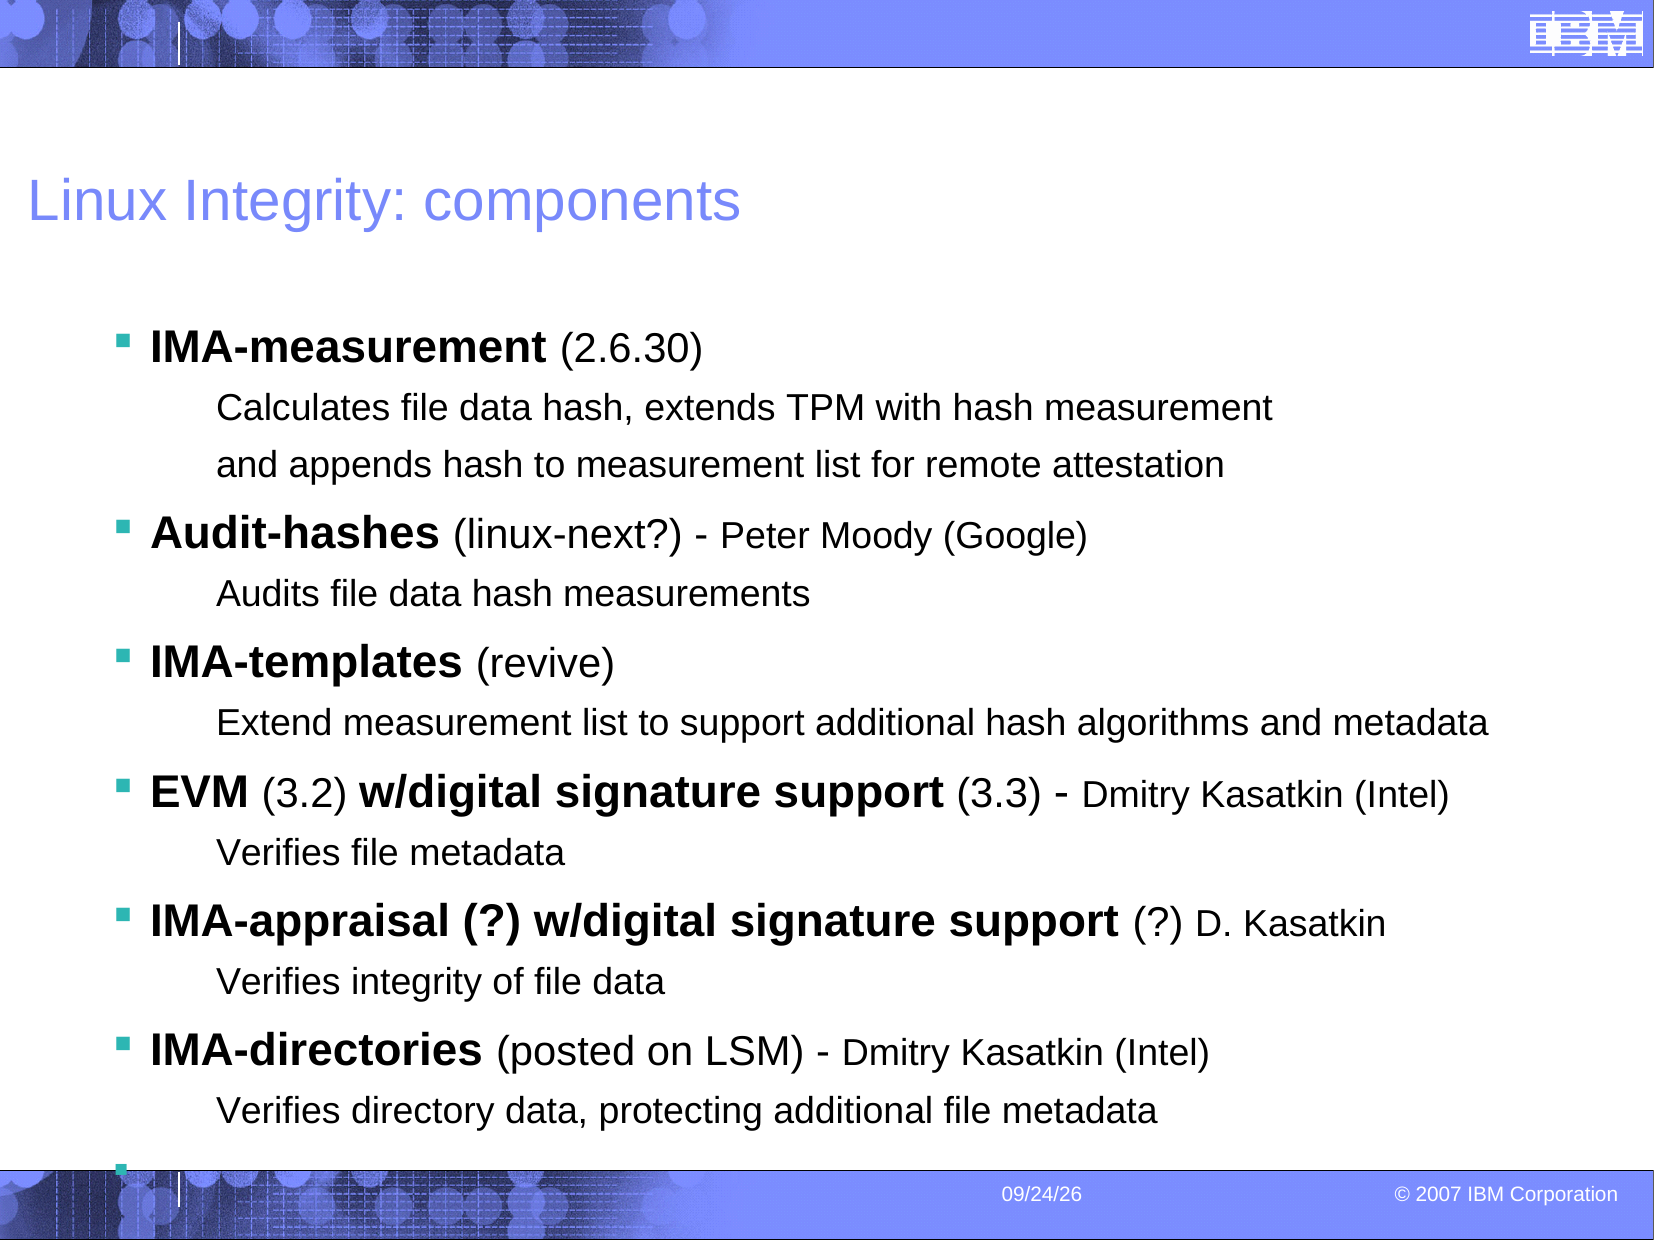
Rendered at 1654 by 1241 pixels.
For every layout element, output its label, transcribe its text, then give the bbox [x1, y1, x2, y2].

list IMA-measurement (2.6.30) Calculates file data hash, extends TPM with hash measurement and appends hash to measurement list for remote attestation Audit-hashes (linux-next?) - Peter Moody (Google) Audits file data hash measurements IMA-templates (revive) Extend measurement list to support additional hash algorithms and metadata EVM (3.2) w/digital signature support (3.3) - Dmitry Kasatkin (Intel) Verifies file metadata IMA-appraisal (?) w/digital signature support (?) D. Kasatkin Verifies integrity of file data IMA-directories (posted on LSM) - Dmitry Kasatkin (Intel) Verifies directory data, protecting additional file metadata [112, 321, 1531, 1196]
title Linux Integrity: components [27, 157, 1519, 248]
